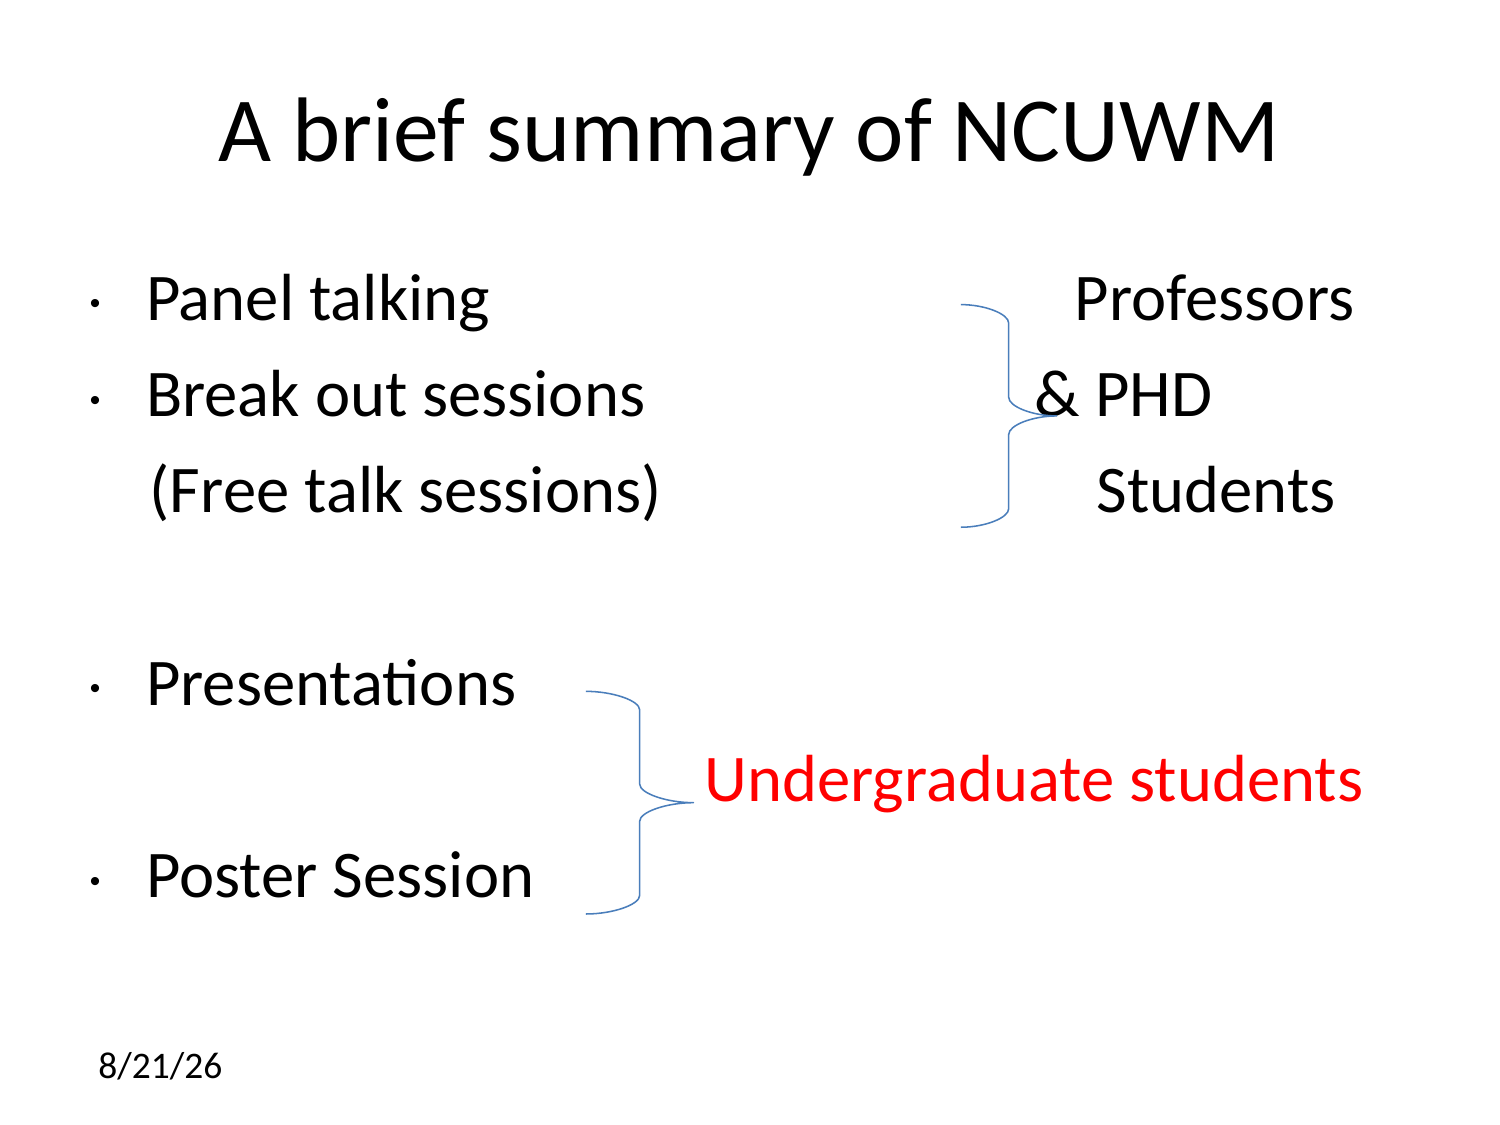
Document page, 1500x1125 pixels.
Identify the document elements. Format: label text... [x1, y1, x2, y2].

title A brief summary of NCUWM [75, 45, 1425, 233]
list Panel talking Professors Break out sessions & PHD (Free talk sessions) Students Presentations Undergraduate students Poster Session [75, 262, 1425, 1005]
